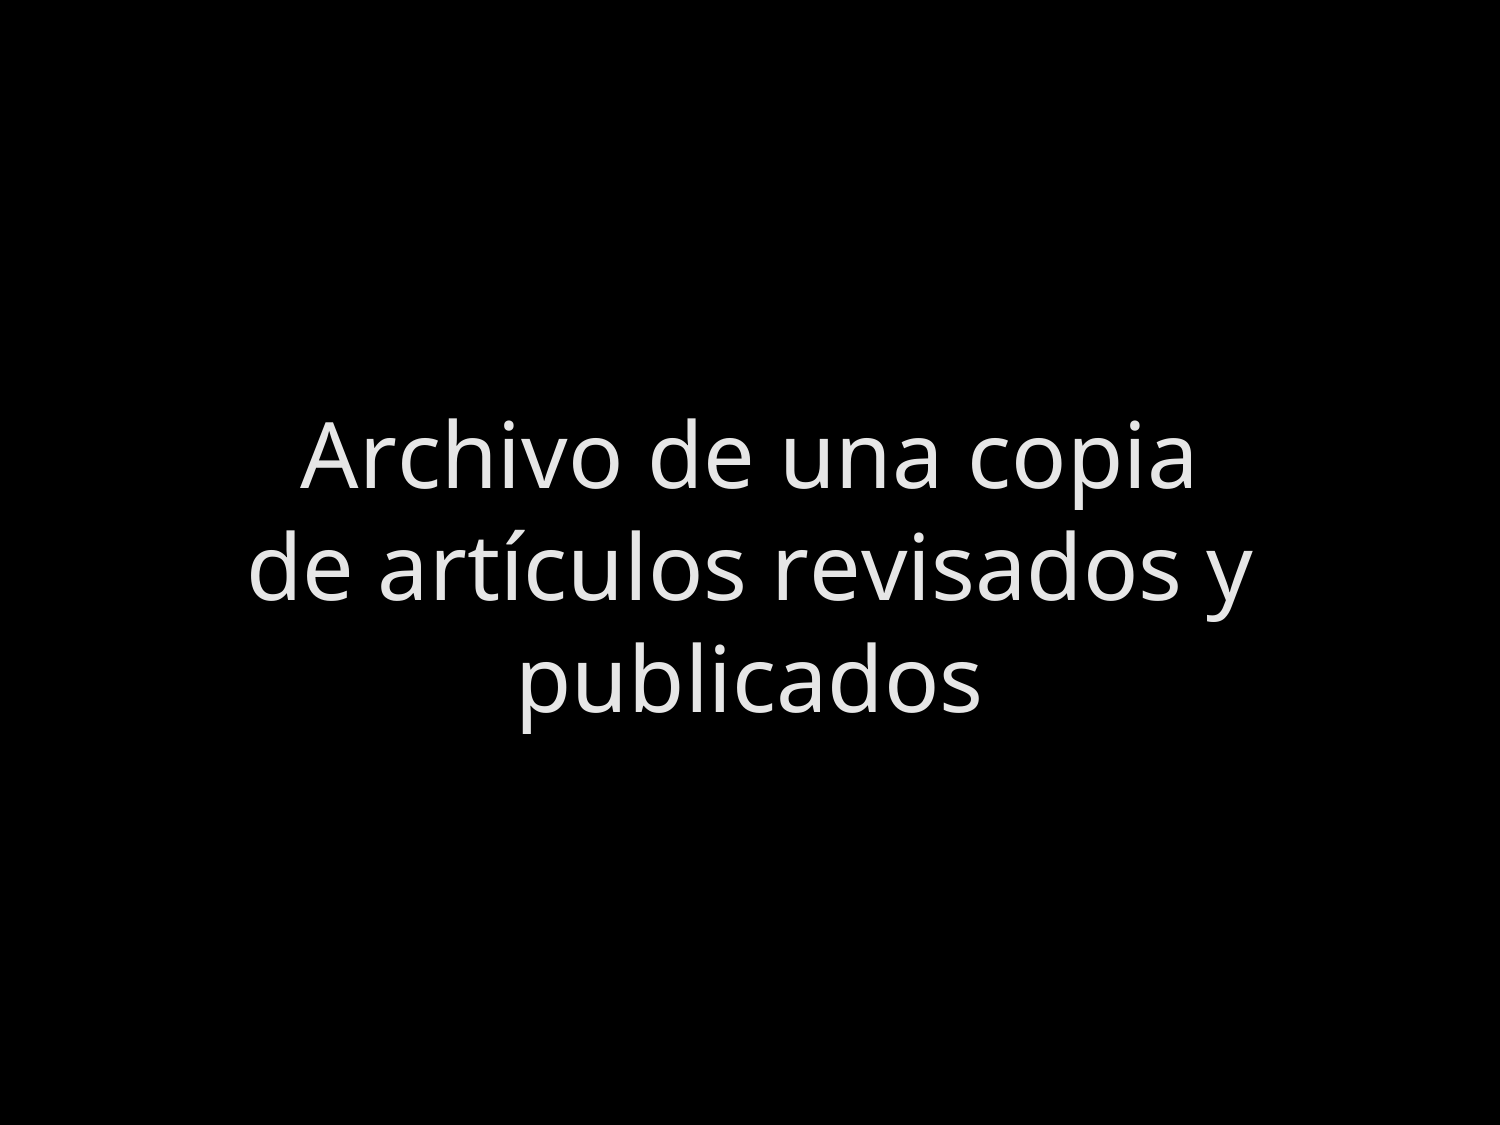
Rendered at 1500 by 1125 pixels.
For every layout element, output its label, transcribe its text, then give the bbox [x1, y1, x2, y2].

subtitle Archivo de una copia de artículos revisados y publicados [109, 112, 1391, 1013]
